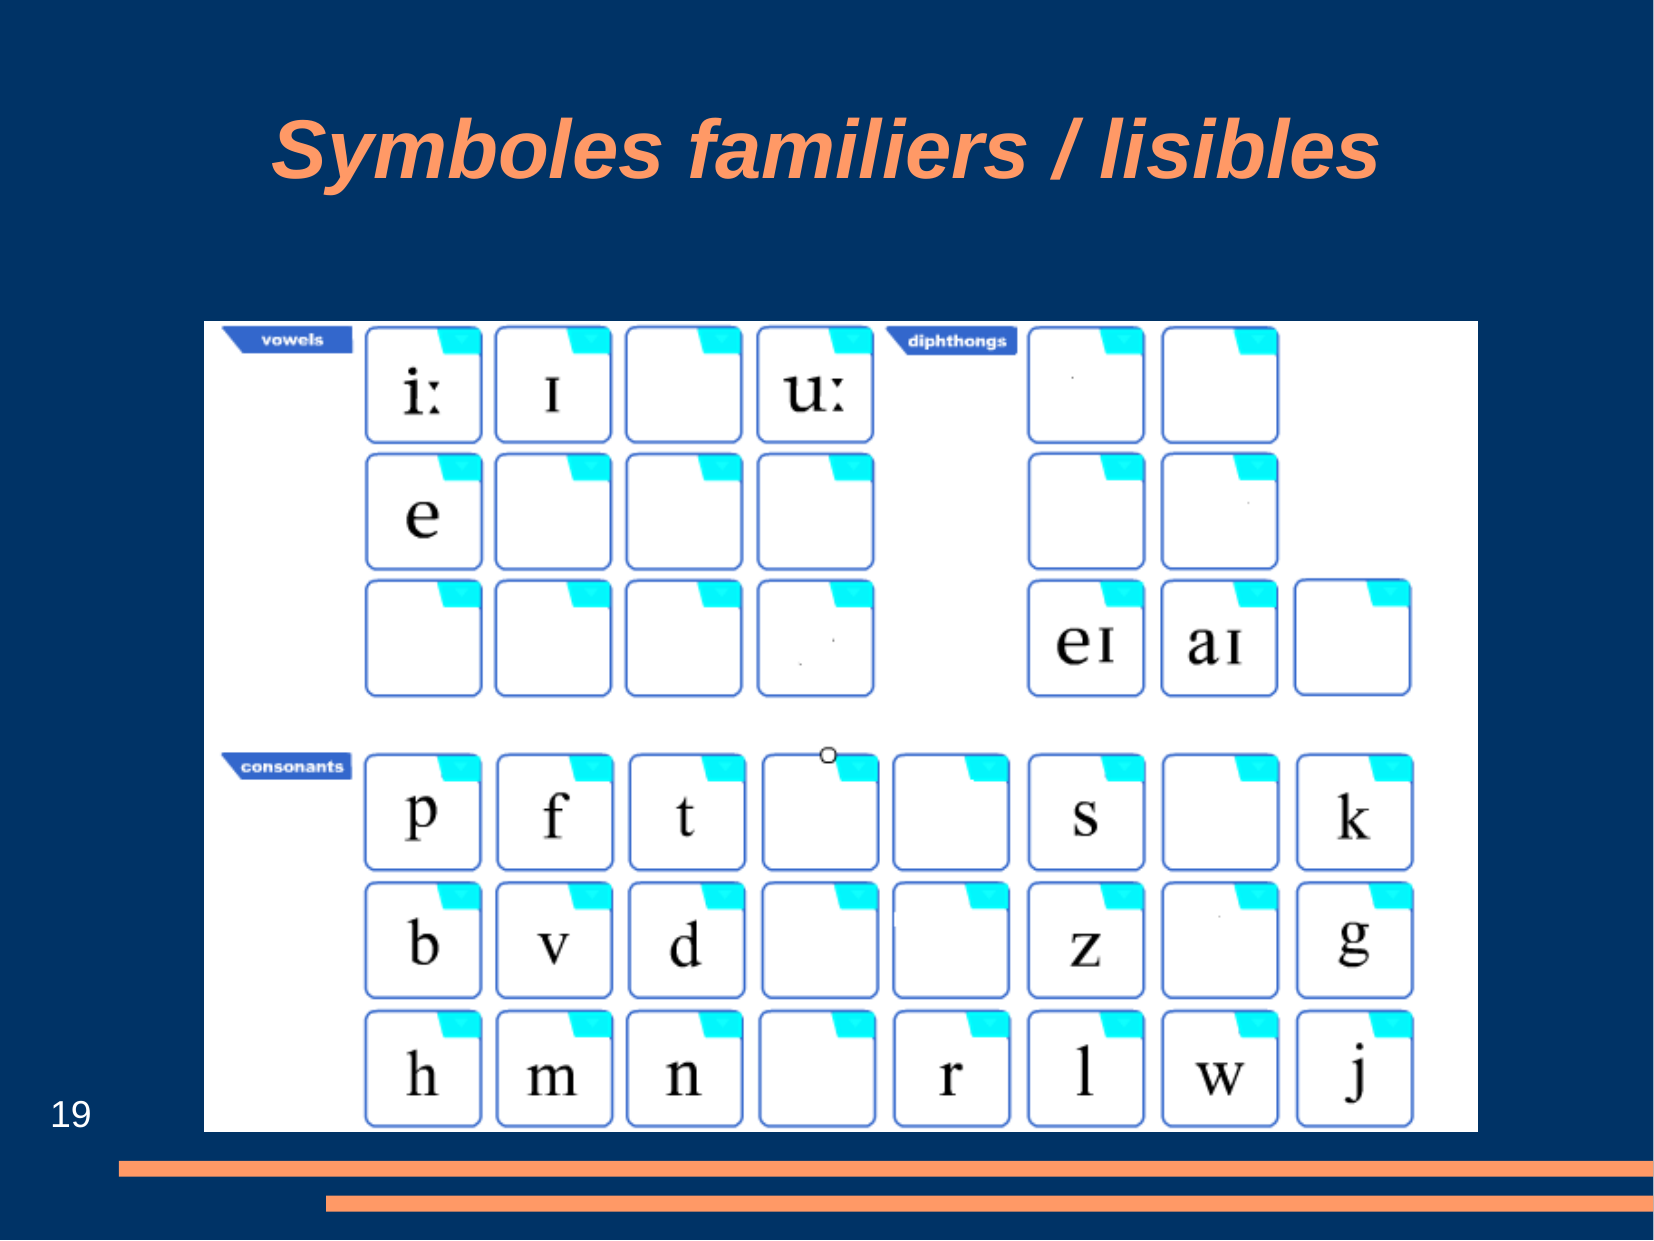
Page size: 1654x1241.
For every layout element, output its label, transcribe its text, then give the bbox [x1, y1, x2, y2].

title Symboles familiers / lisibles [121, 46, 1534, 254]
picture [204, 321, 1478, 1132]
